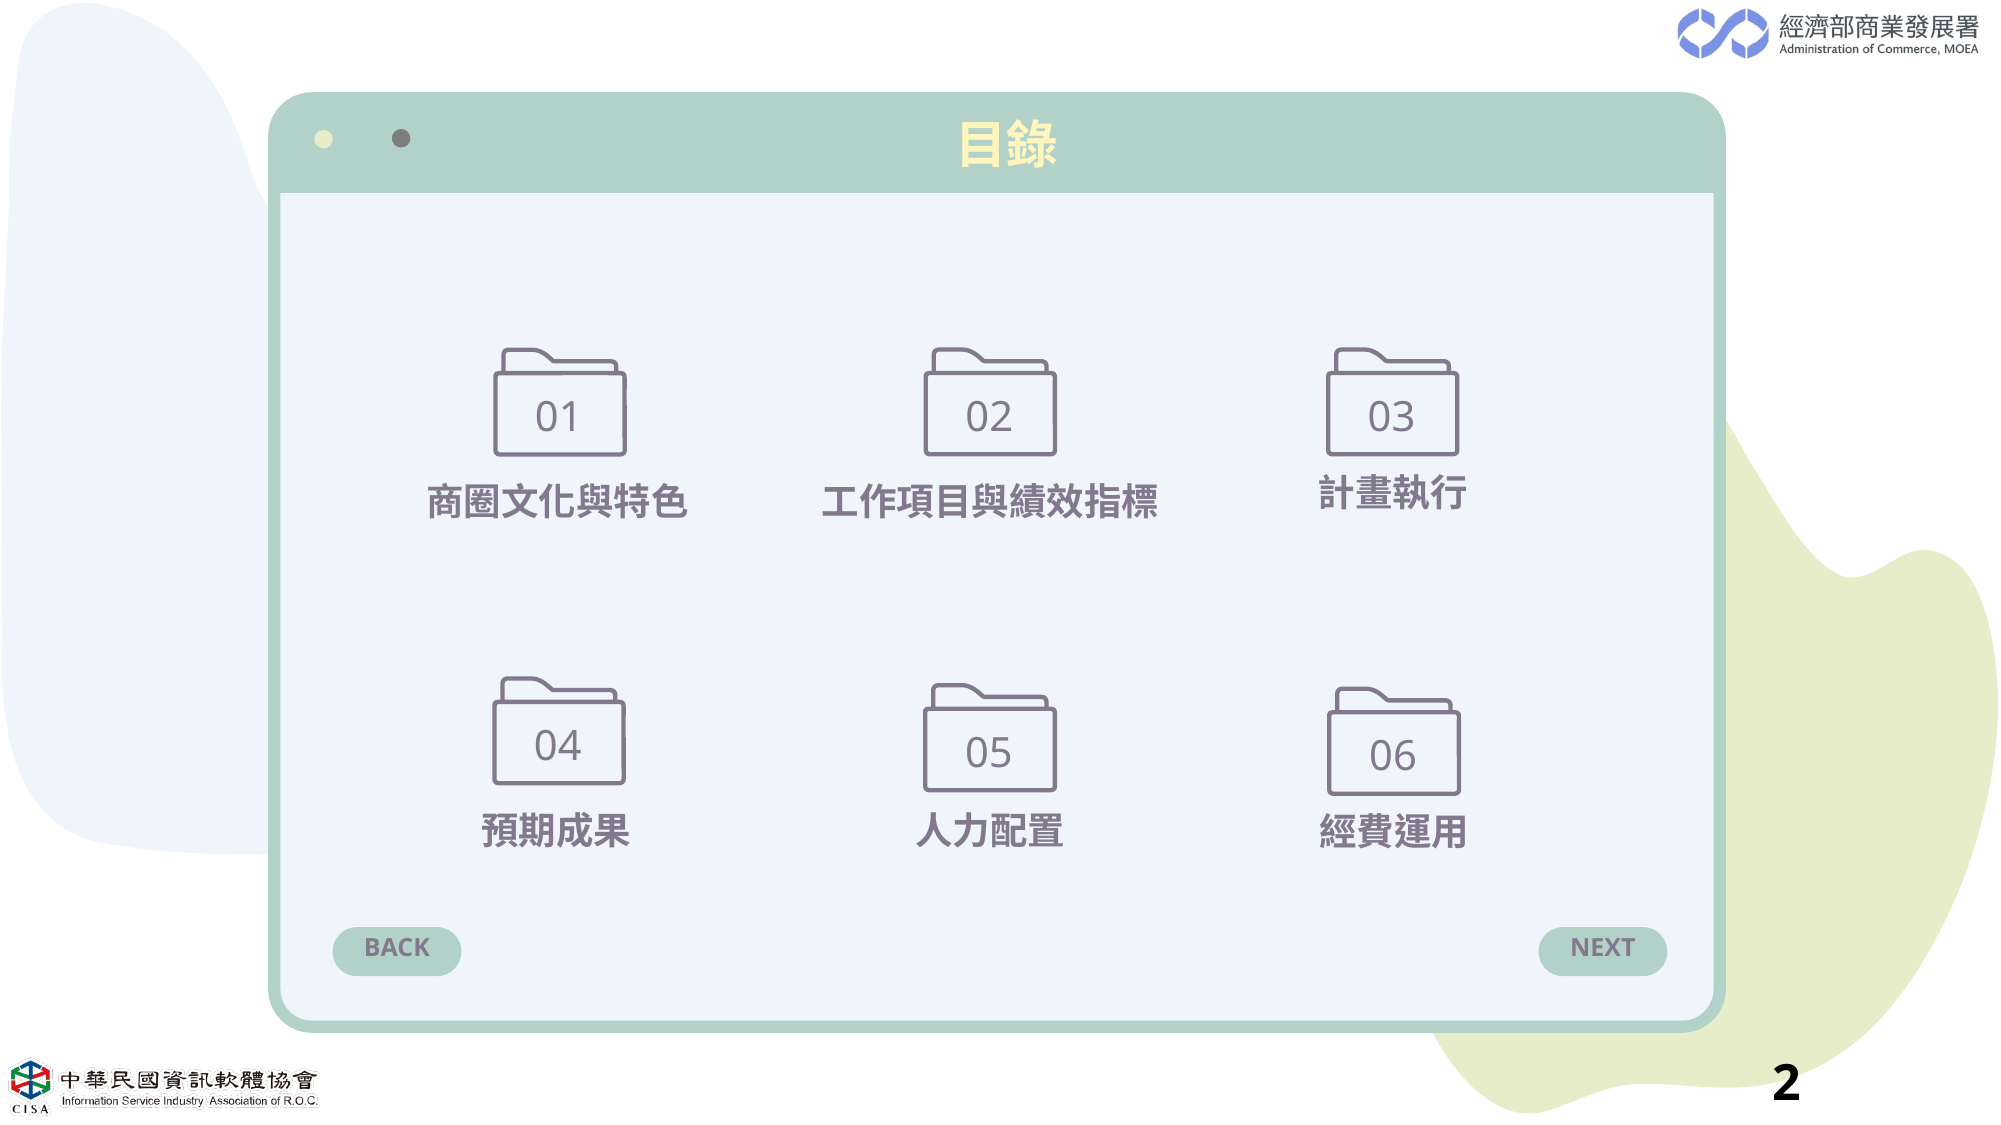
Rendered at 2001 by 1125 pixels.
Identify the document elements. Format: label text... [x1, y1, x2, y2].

text_box [268, 92, 1726, 1033]
text_box 06 [1335, 720, 1452, 776]
text_box 商圈文化與特色 [405, 488, 709, 525]
text_box 03 [1334, 381, 1450, 437]
text_box 02 [931, 381, 1047, 437]
text_box 人力配置 [838, 817, 1143, 853]
text_box 計畫執行 [1241, 478, 1545, 515]
text_box 預期成果 [404, 817, 708, 853]
text_box NEXT [1538, 912, 1668, 977]
text_box 目錄 [666, 101, 1348, 171]
text_box BACK [332, 912, 462, 977]
text_box 工作項目與績效指標 [807, 487, 1174, 524]
text_box 04 [500, 710, 616, 766]
text_box 05 [931, 717, 1047, 773]
text_box 01 [501, 381, 617, 437]
text_box 2 [1757, 1042, 1936, 1103]
text_box 經費運用 [1242, 818, 1547, 854]
